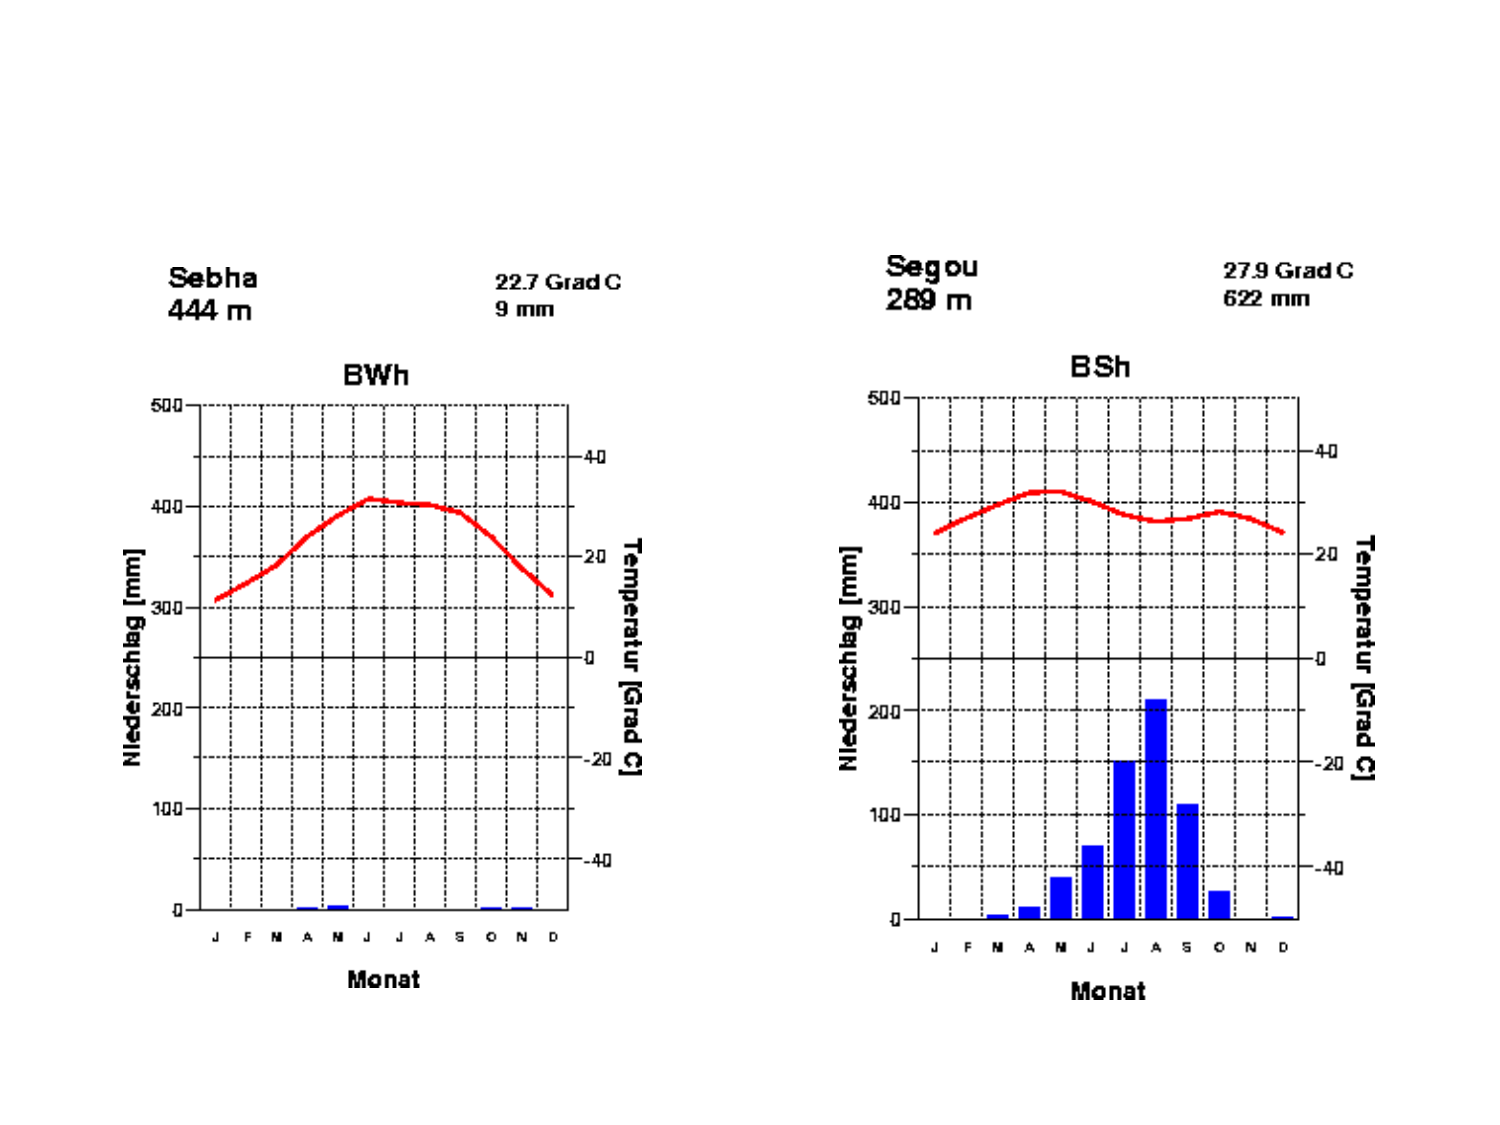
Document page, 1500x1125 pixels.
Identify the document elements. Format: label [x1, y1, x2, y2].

picture [123, 267, 642, 988]
picture [839, 255, 1375, 1000]
